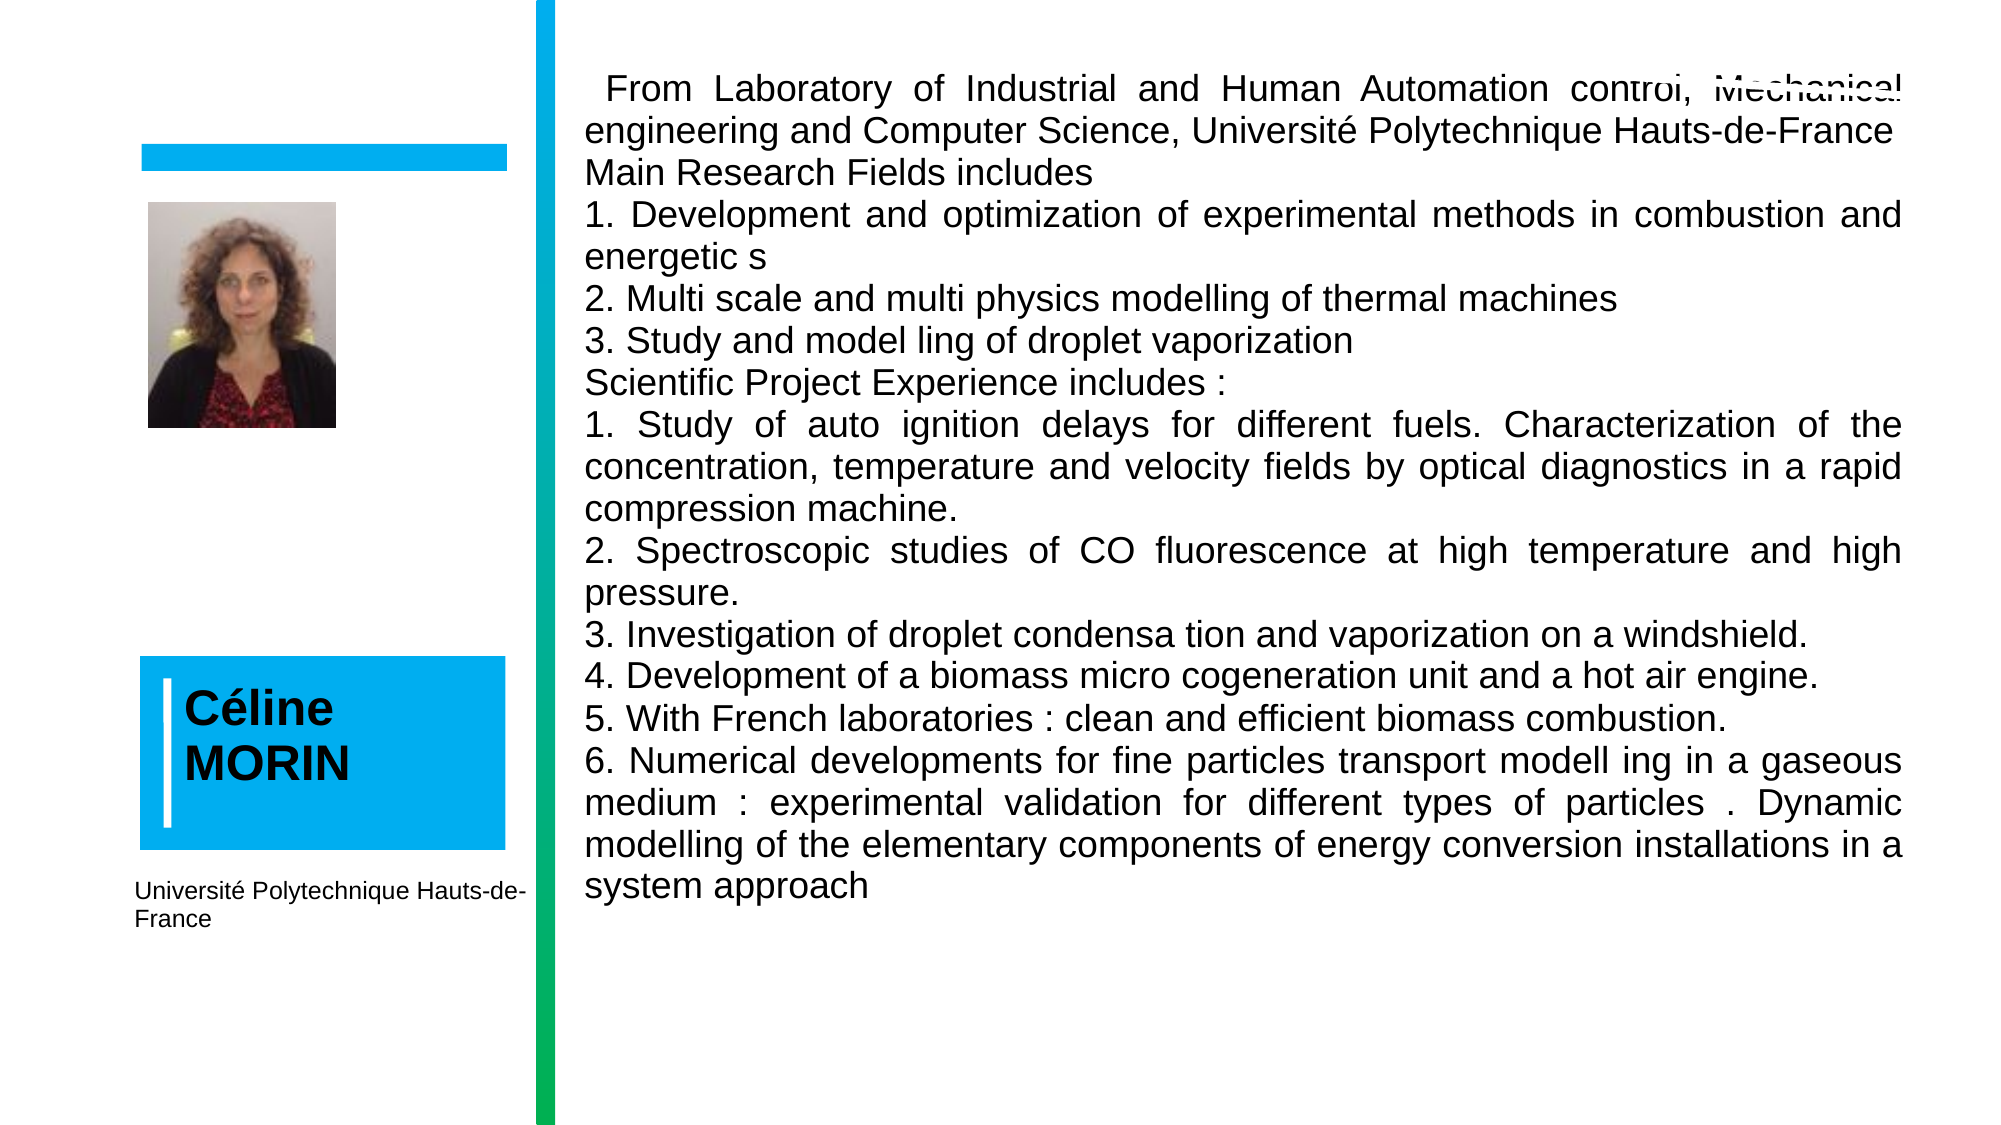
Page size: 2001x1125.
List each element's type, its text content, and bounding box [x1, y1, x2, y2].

text_box [140, 656, 506, 850]
text_box Université Polytechnique Hauts-de-France [119, 869, 581, 941]
text_box From Laboratory of Industrial and Human Automation control, Mechanical engineering and Computer Science, Université Polytechnique Hauts-de-France Main Research Fields includes 1. Development and optimization of experimental methods in combustion and energetic s 2. Multi scale and multi physics modelling of thermal machines 3. Study and model ling of droplet vaporization Scientific Project Experience includes : 1. Study of auto ignition delays for different fuels. Characterization of the concentration, temperature and velocity fields by optical diagnostics in a rapid compression machine. 2. Spectroscopic studies of CO fluorescence at high temperature and high pressure. 3. Investigation of droplet condensa tion and vaporization on a windshield. 4. Development of a biomass micro cogeneration unit and a hot air engine. 5. With French laboratories : clean and efficient biomass combustion. 6. Numerical developments for fine particles transport modell ing in a gaseous medium : experimental validation for different types of particles . Dynamic modelling of the elementary components of energy conversion installations in a system approach [569, 59, 1929, 961]
text_box [141, 143, 507, 171]
text_box [536, 0, 556, 602]
picture [148, 202, 336, 428]
text_box Céline MORIN [169, 672, 535, 799]
text_box [536, 808, 556, 869]
text_box [536, 941, 556, 1125]
